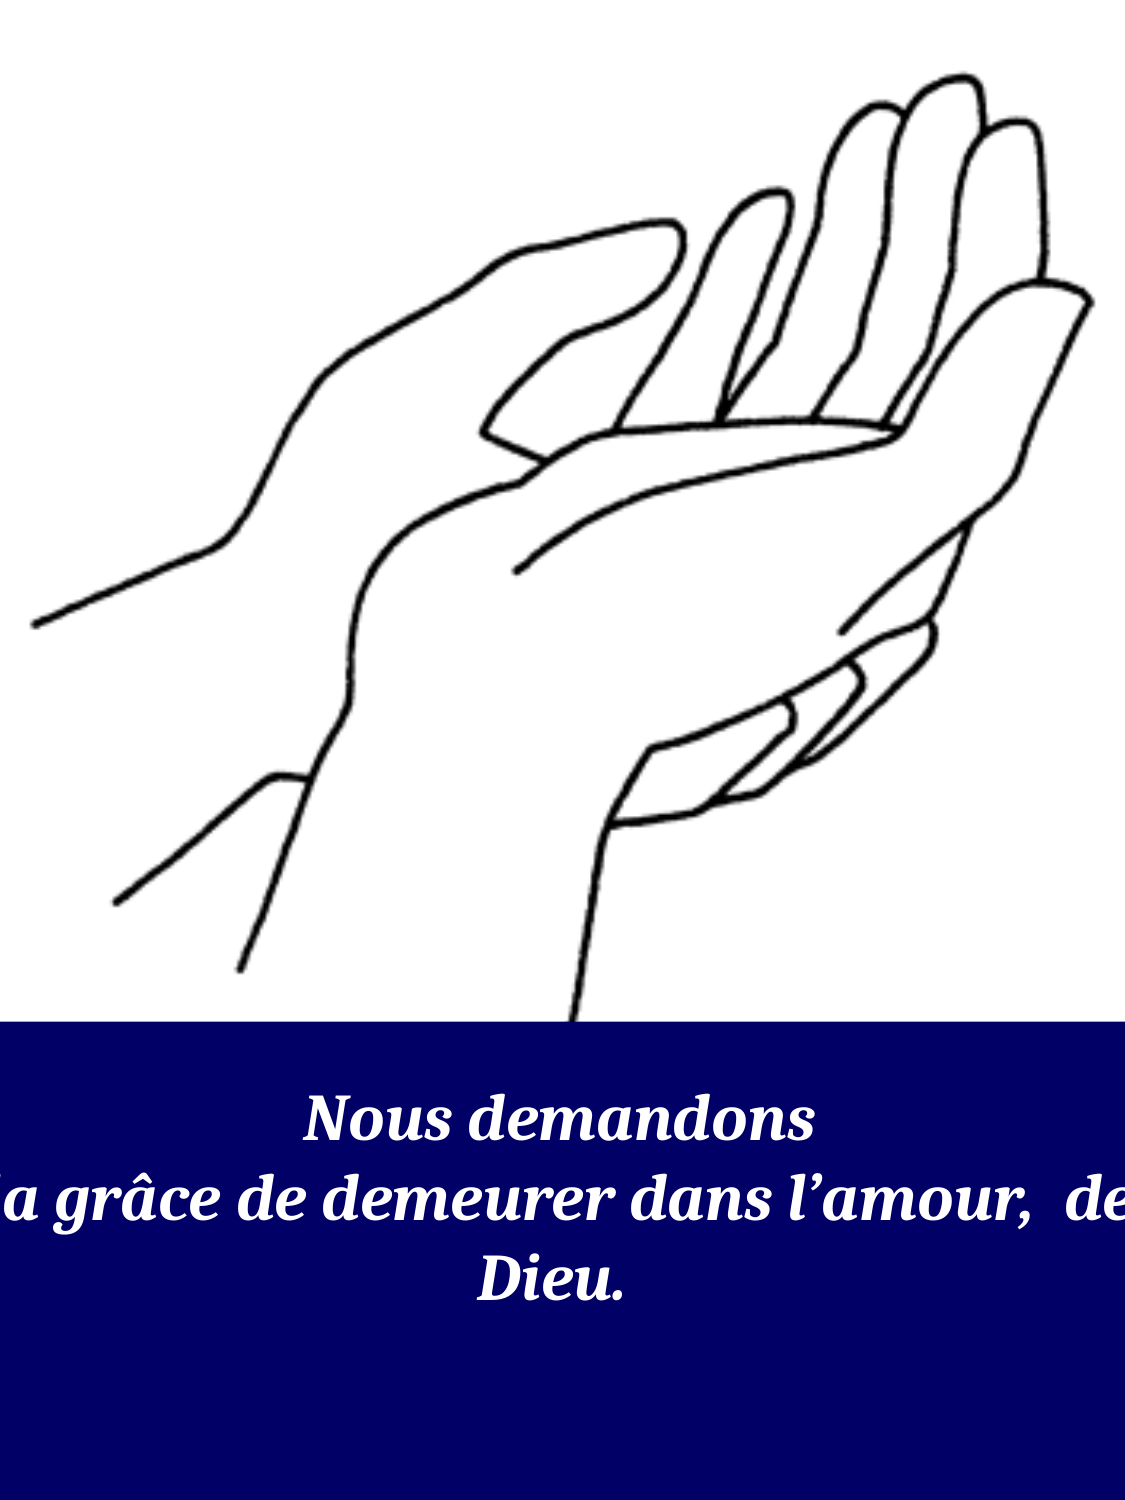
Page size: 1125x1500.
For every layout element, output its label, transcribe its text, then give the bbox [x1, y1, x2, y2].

picture [0, 0, 1125, 1021]
text_box Nous demandons la grâce de demeurer dans l’amour, de Dieu. [0, 1021, 1125, 1482]
